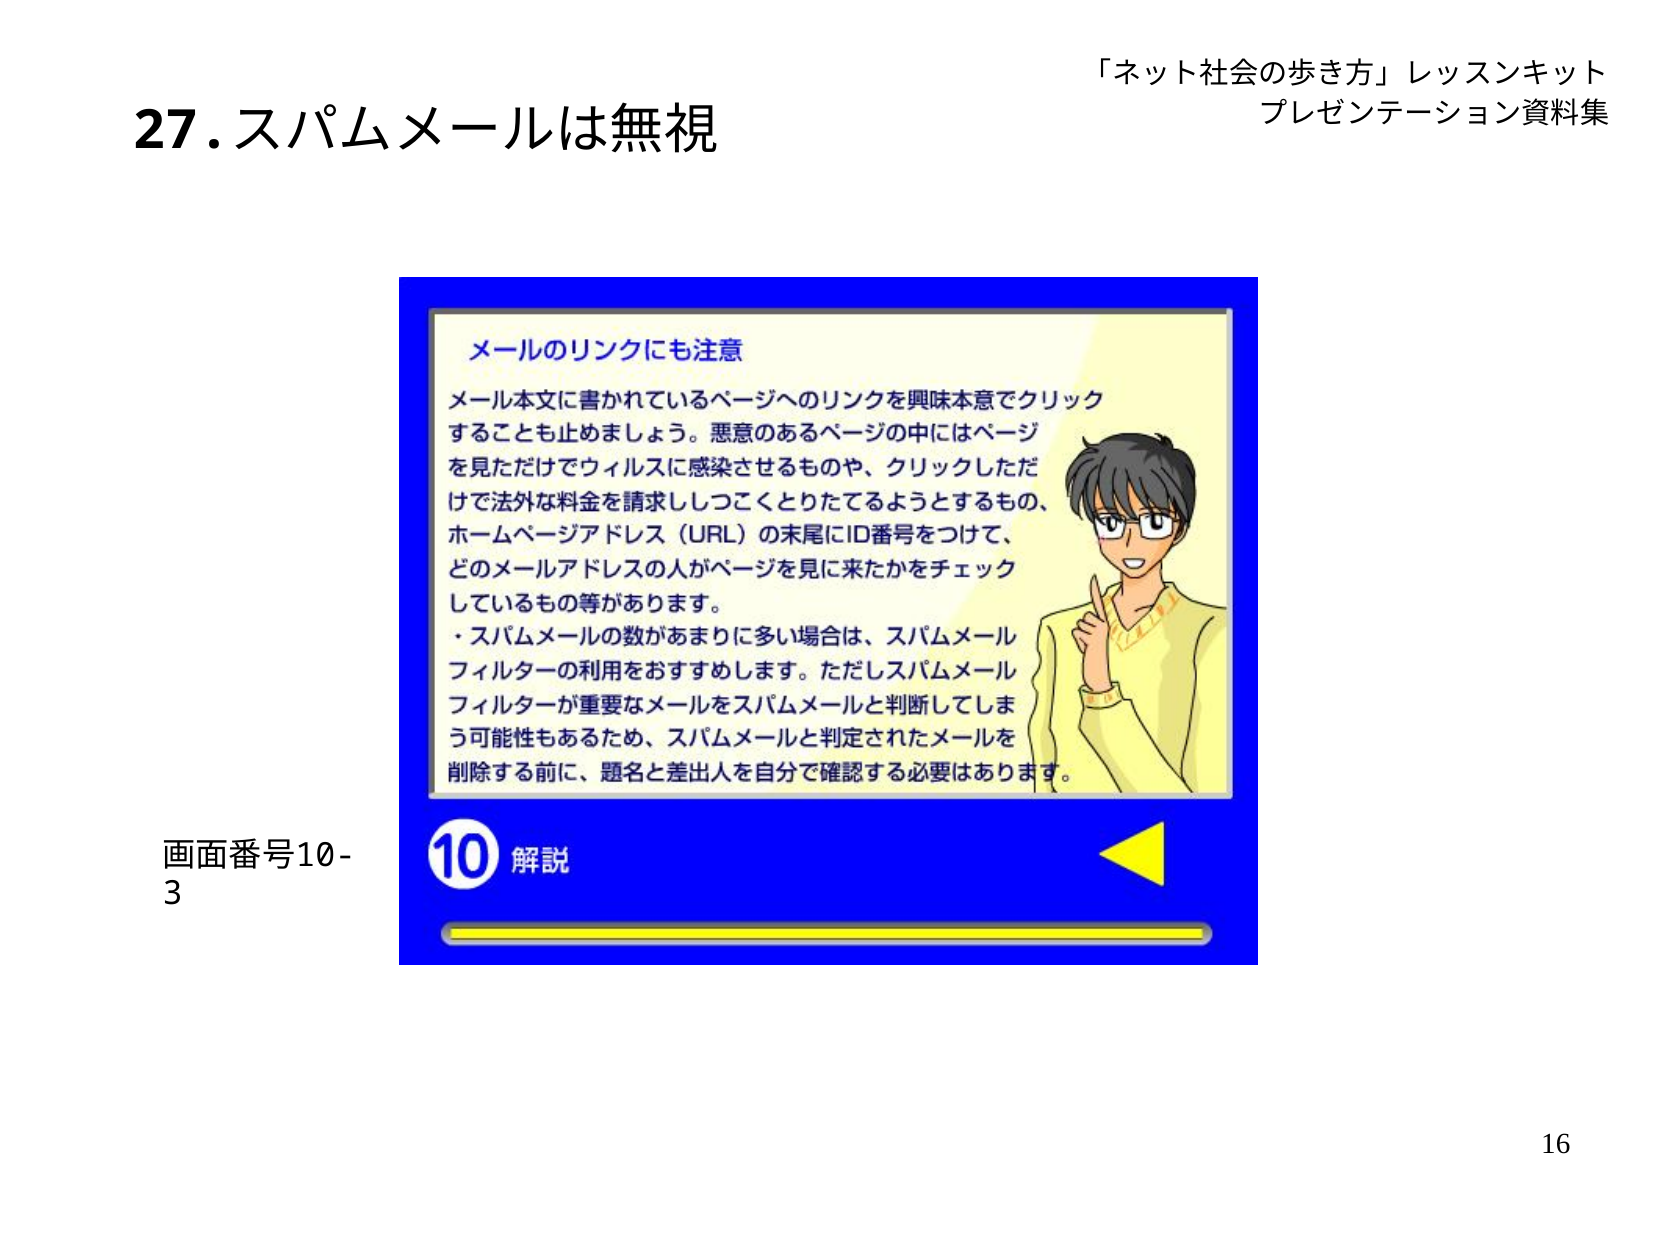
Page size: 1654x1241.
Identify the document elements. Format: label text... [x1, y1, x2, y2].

picture [399, 277, 1258, 965]
text_box 画面番号10-3 [147, 826, 384, 920]
text_box 「ネット社会の歩き方」レッスンキット プレゼンテーション資料集 [1062, 44, 1625, 139]
text_box 27.スパムメールは無視 [118, 88, 1241, 169]
